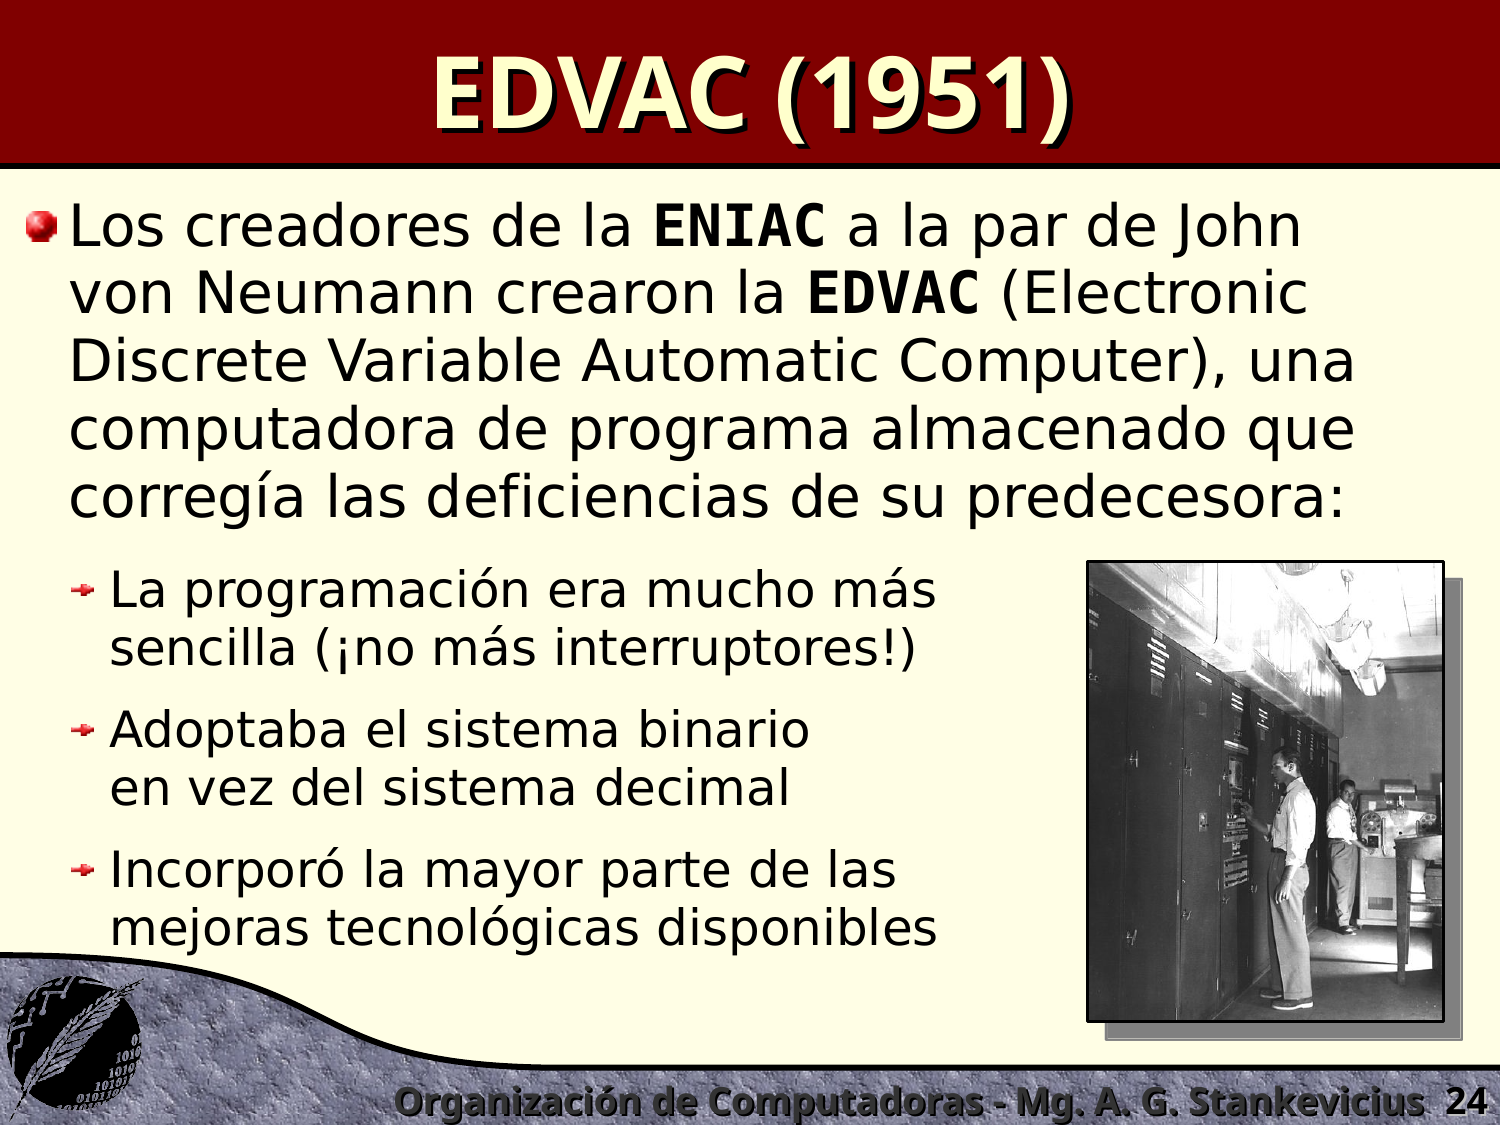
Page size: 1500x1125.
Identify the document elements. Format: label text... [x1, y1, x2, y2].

picture [448, 1100, 455, 1110]
picture [0, 959, 1500, 1125]
list Los creadores de la ENIAC a la par de John von Neumann crearon la EDVAC (Electronic Discrete Variable Automatic Computer), una computadora de programa almacenado que corregía las deficiencias de su predecesora: La programación era mucho más sencilla (¡no más interruptores!) Adoptaba el sistema binario en vez del sistema decimal Incorporó la mayor parte de las mejoras tecnológicas disponibles [11, 192, 1486, 958]
picture [1058, 1100, 1065, 1110]
picture [1089, 562, 1442, 1020]
picture [802, 1100, 806, 1110]
title EDVAC (1951) [15, 5, 1485, 160]
